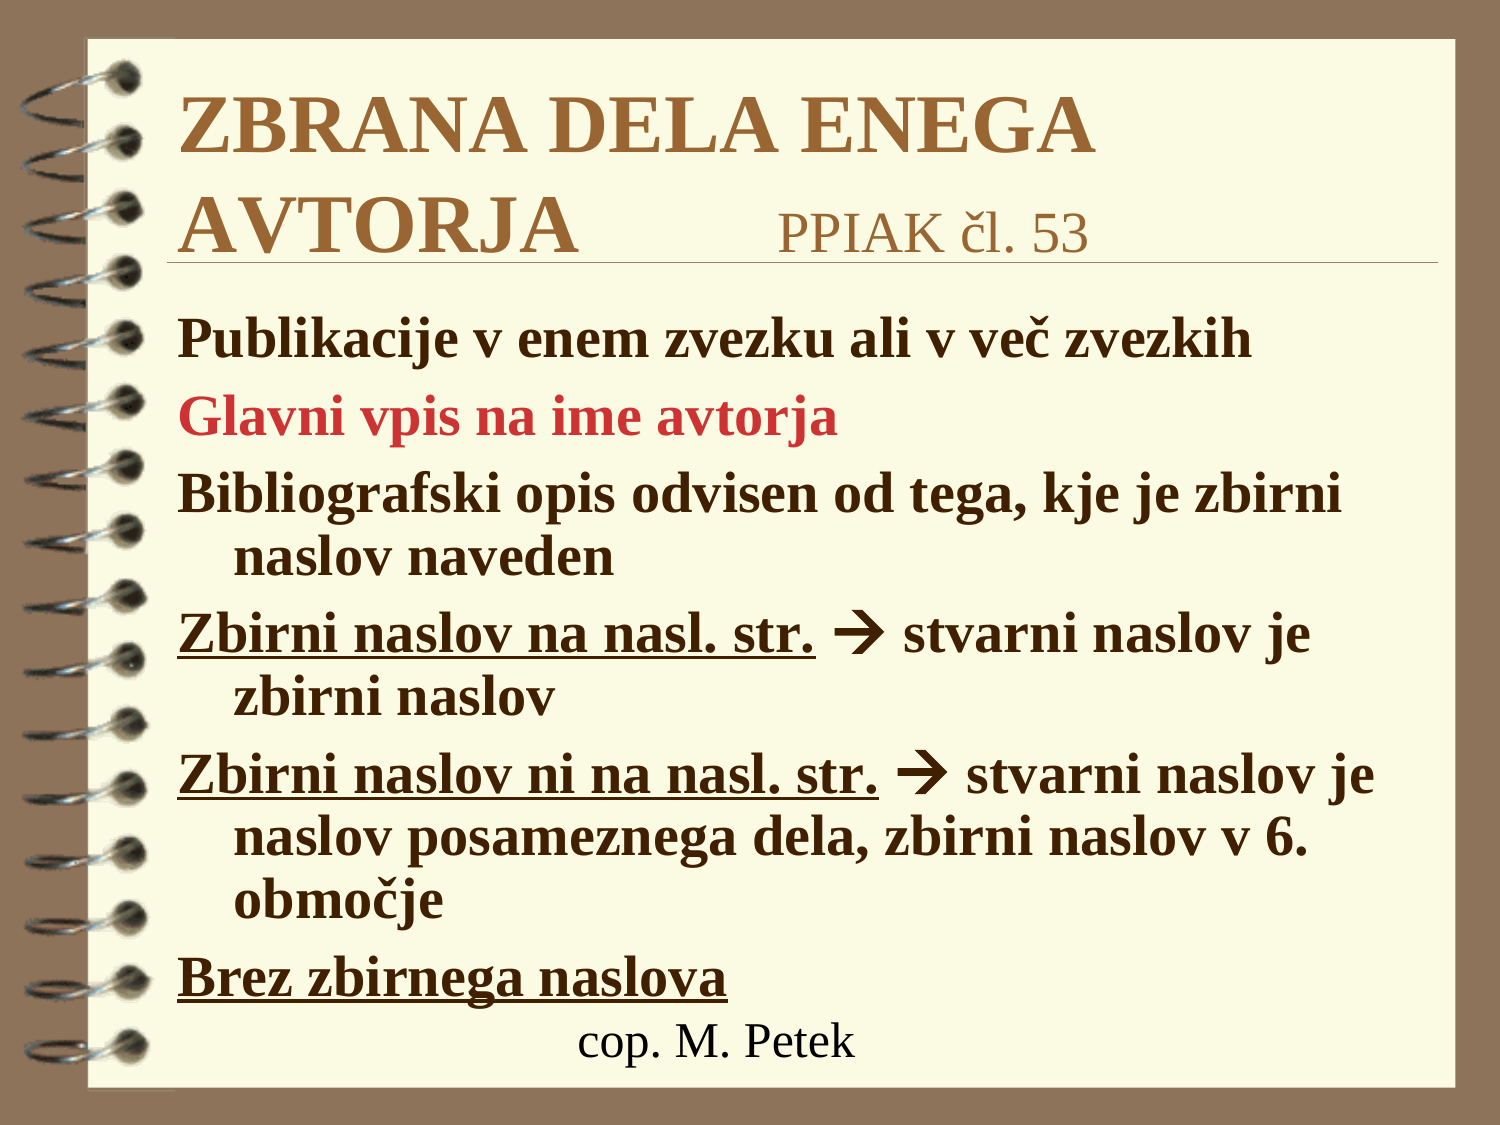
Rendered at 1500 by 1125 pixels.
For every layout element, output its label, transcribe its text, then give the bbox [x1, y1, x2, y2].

title ZBRANA DELA ENEGA AVTORJA PPIAK čl. 53 [162, 61, 1438, 277]
list Publikacije v enem zvezku ali v več zvezkih Glavni vpis na ime avtorja Bibliografski opis odvisen od tega, kje je zbirni naslov naveden Zbirni naslov na nasl. str.  stvarni naslov je zbirni naslov Zbirni naslov ni na nasl. str.  stvarni naslov je naslov posameznega dela, zbirni naslov v 6. območje Brez zbirnega naslova [162, 299, 1438, 1071]
picture [0, 0, 175, 1125]
